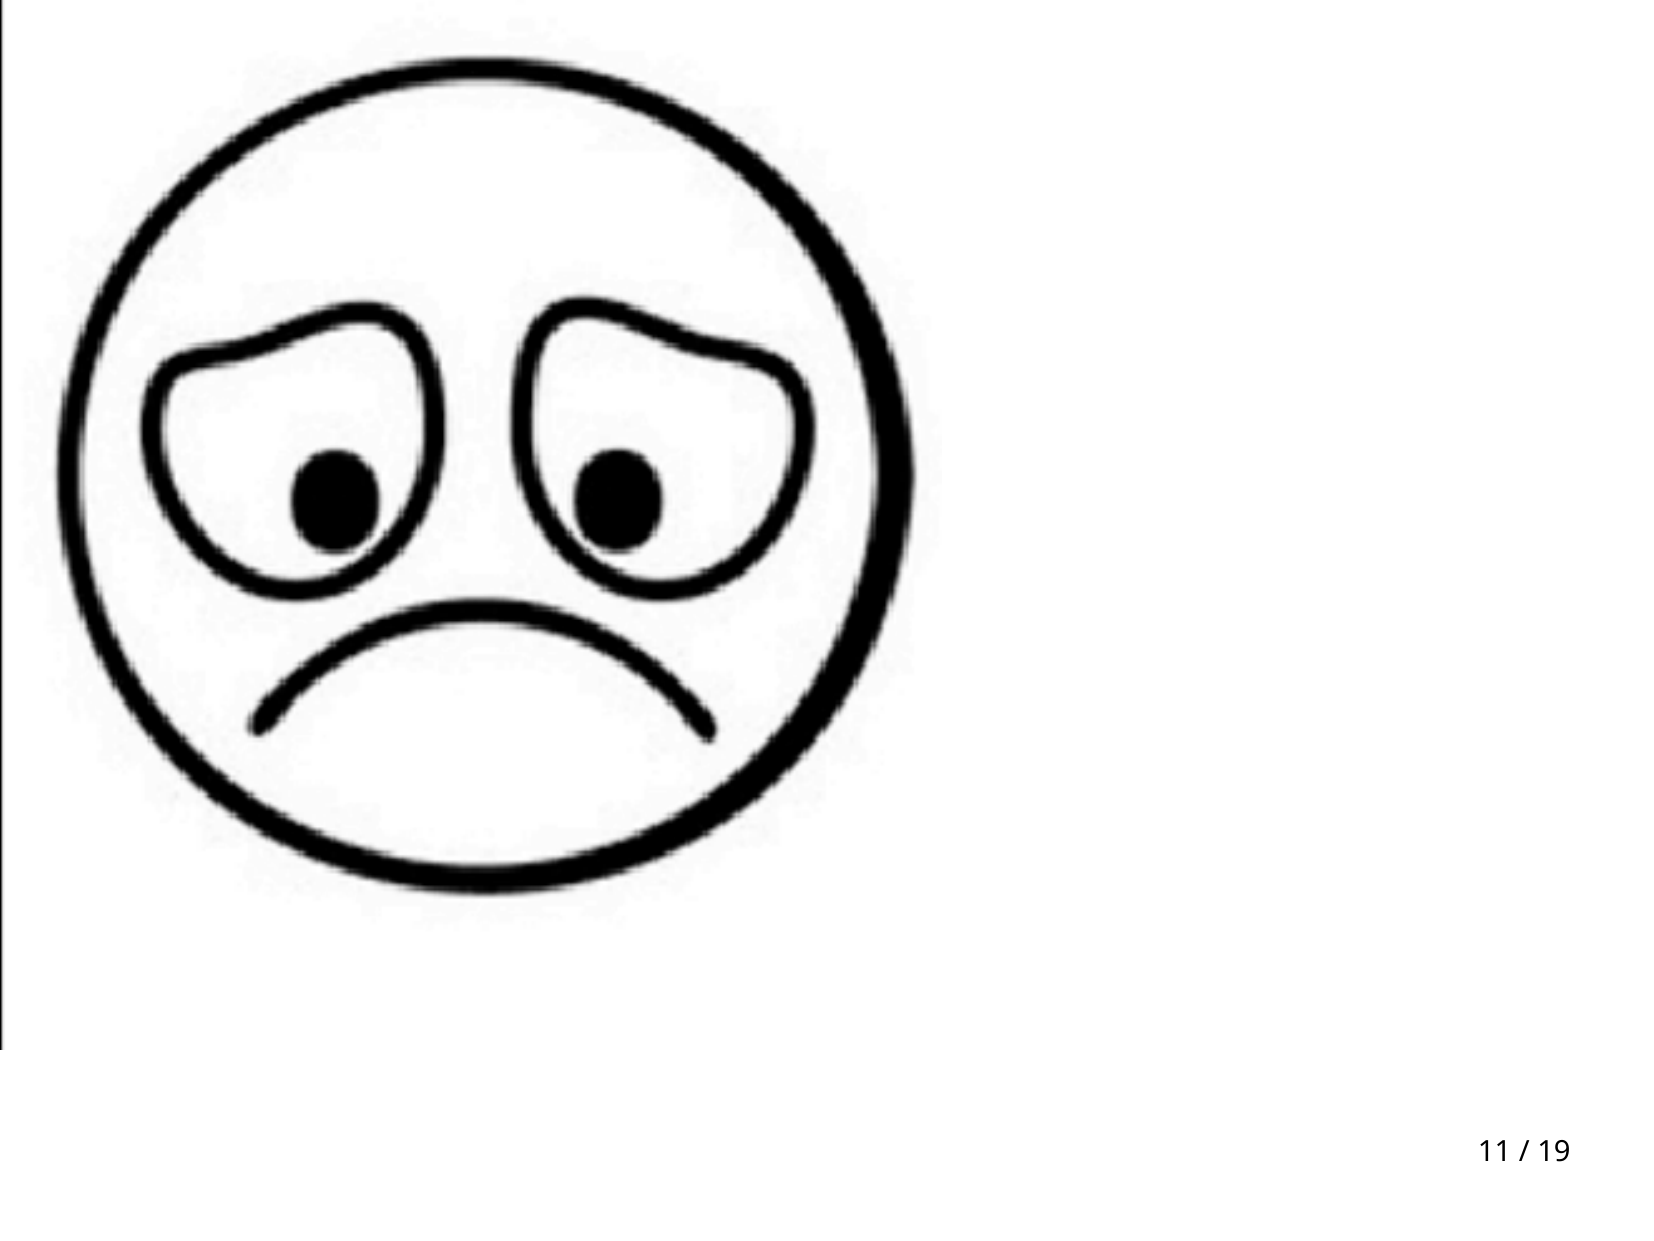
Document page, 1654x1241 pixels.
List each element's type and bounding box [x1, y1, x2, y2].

picture [0, 0, 942, 1051]
